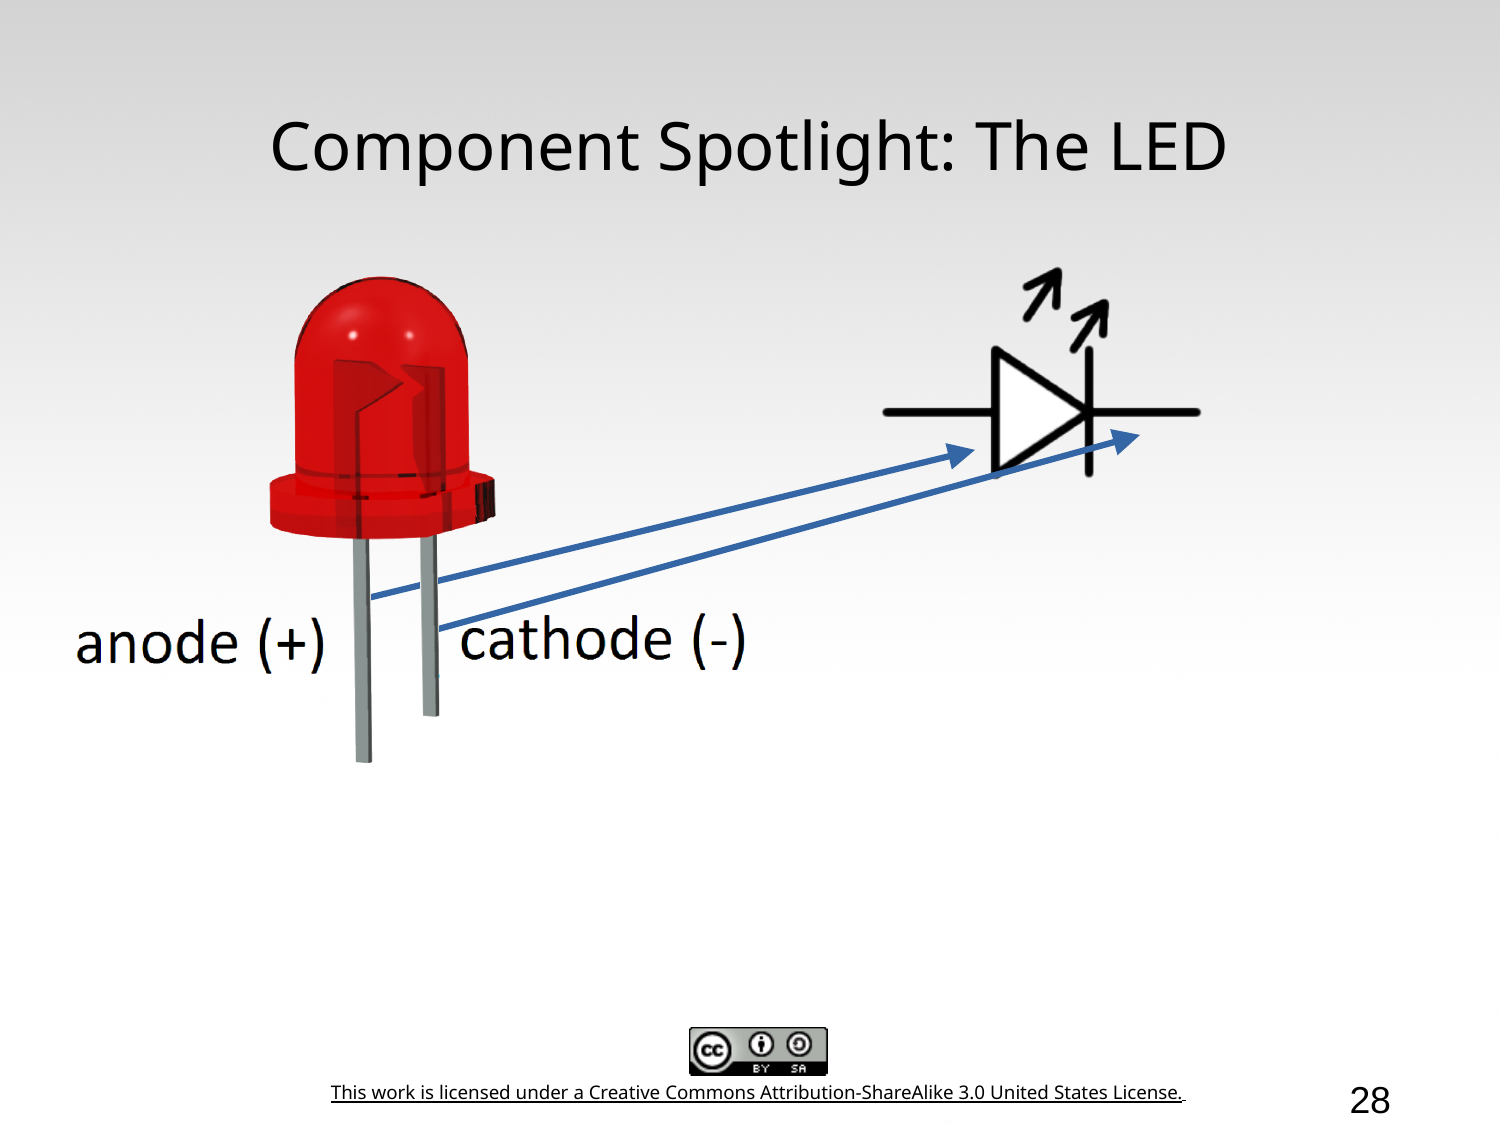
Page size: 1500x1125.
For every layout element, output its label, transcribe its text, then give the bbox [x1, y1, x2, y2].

title Component Spotlight: The LED [112, 49, 1388, 238]
picture [0, 0, 1500, 1125]
